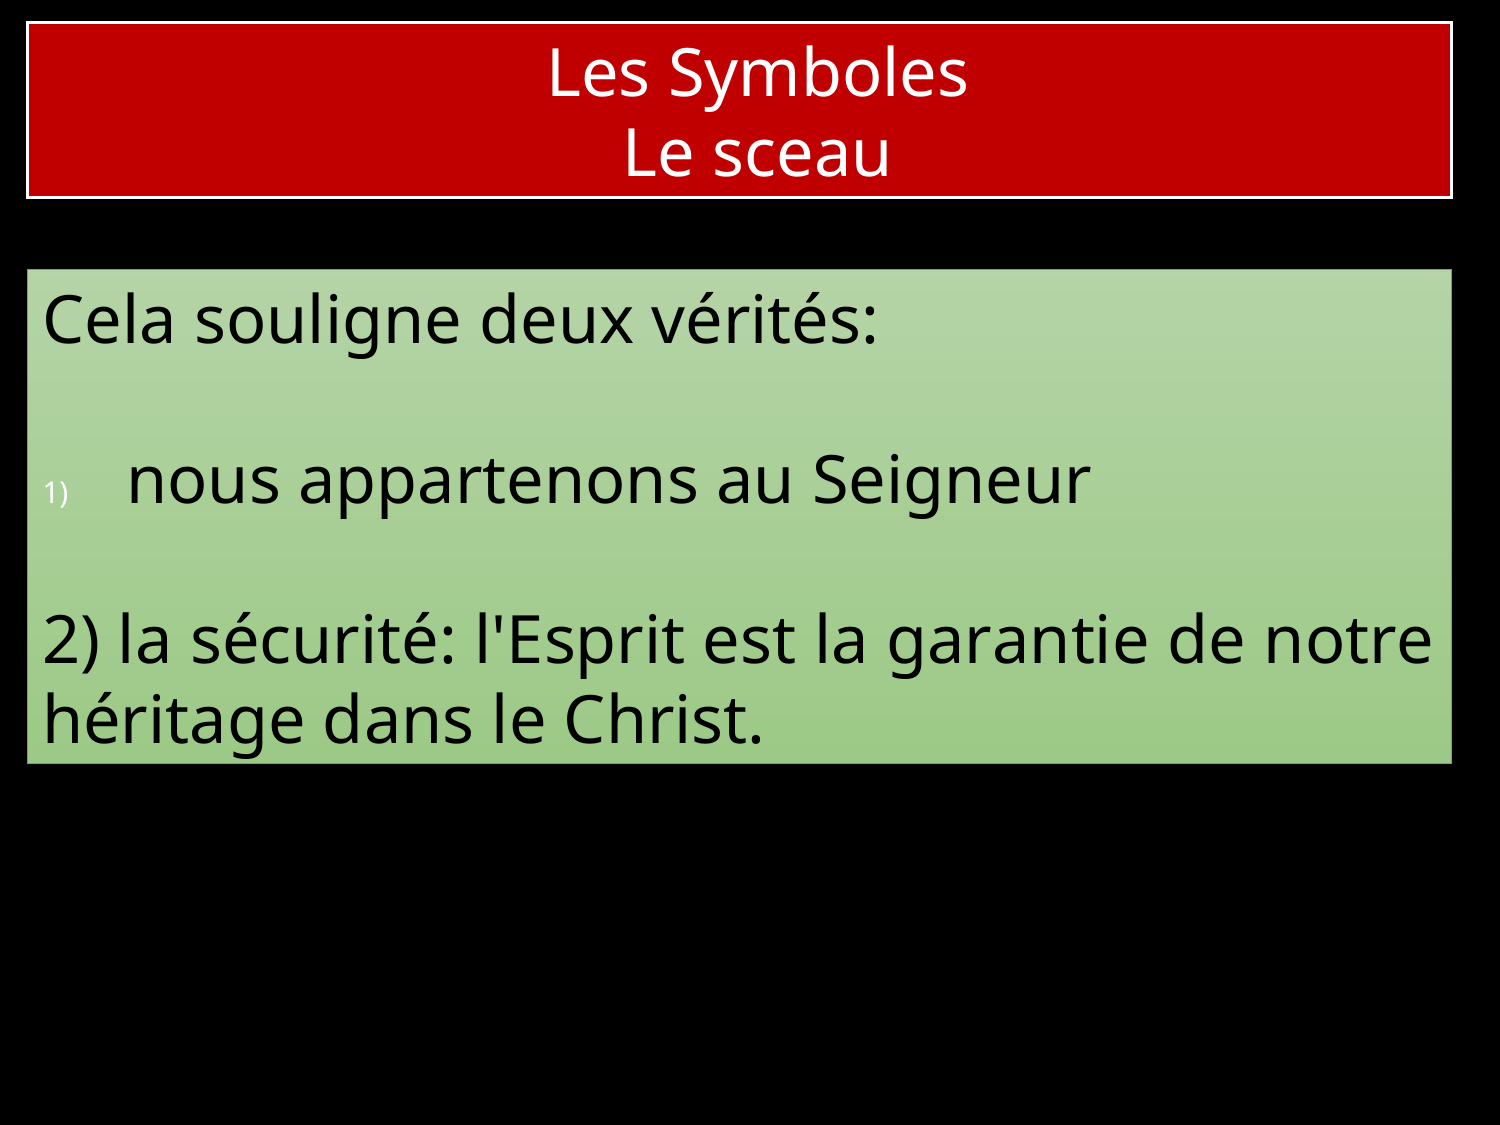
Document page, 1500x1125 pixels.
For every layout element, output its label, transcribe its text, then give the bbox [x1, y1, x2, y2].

text_box Les Symboles Le sceau [27, 22, 1452, 198]
text_box Cela souligne deux vérités: nous appartenons au Seigneur 2) la sécurité: l'Esprit est la garantie de notre héritage dans le Christ. [27, 269, 1452, 764]
